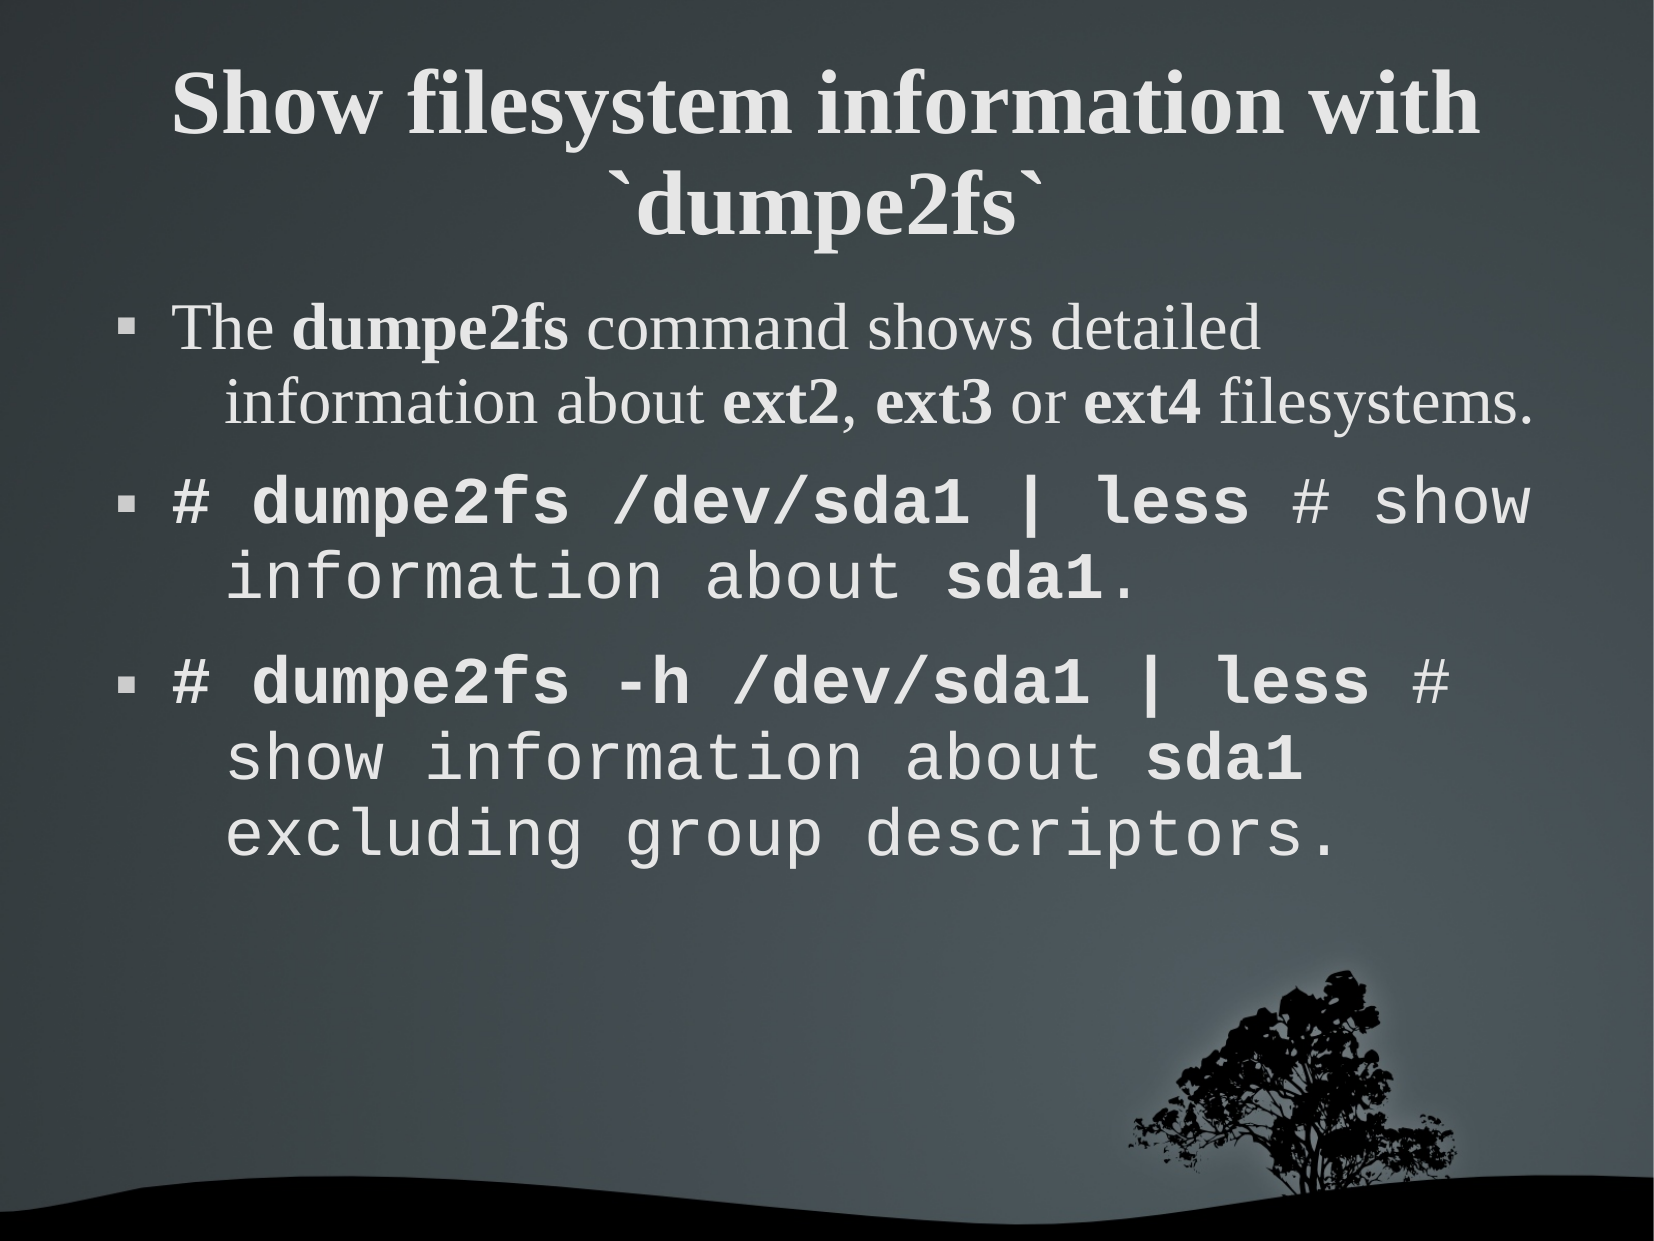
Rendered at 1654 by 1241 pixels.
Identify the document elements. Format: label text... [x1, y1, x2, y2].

picture [0, 0, 1654, 1241]
list The dumpe2fs command shows detailed information about ext2, ext3 or ext4 filesystems. # dumpe2fs /dev/sda1 | less # show information about sda1. # dumpe2fs -h /dev/sda1 | less # show information about sda1 excluding group descriptors. [82, 290, 1571, 1109]
title Show filesystem information with `dumpe2fs` [82, 33, 1571, 273]
